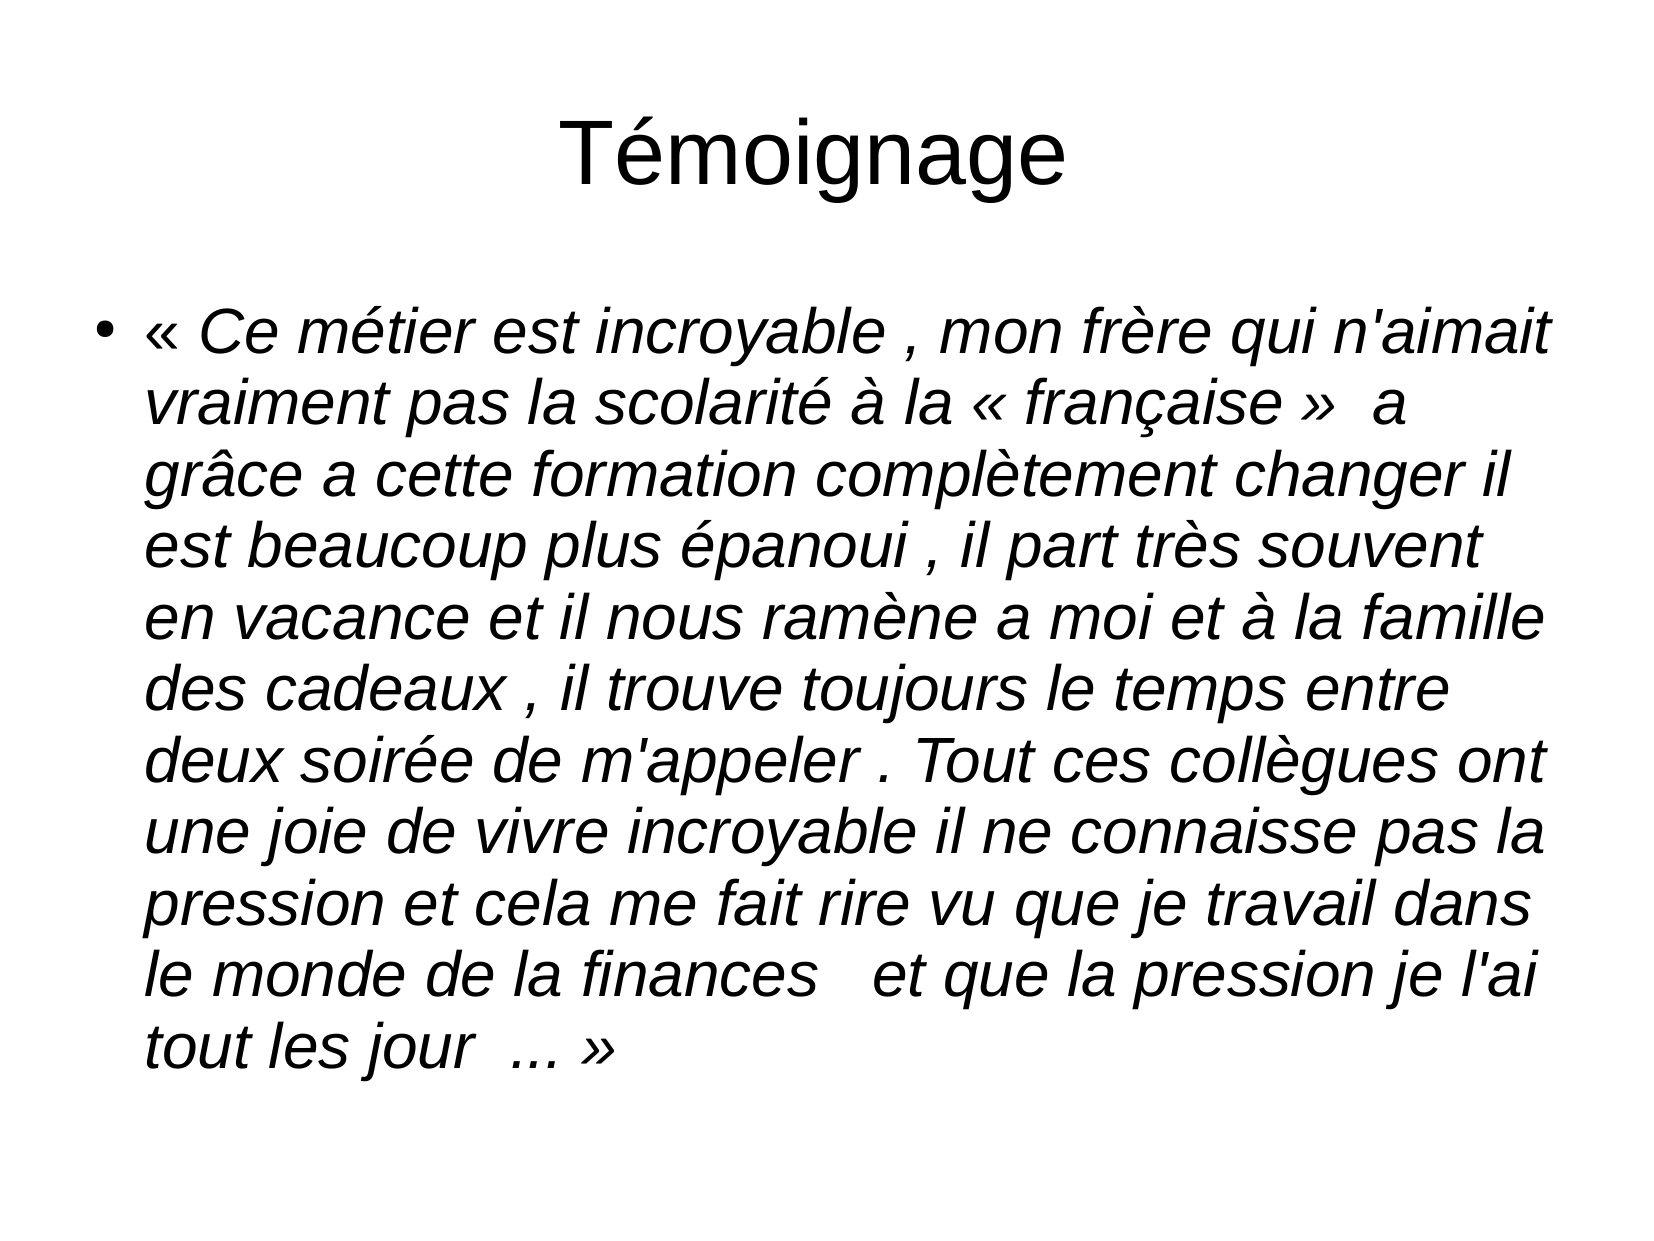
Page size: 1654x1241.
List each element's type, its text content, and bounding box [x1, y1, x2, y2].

title Témoignage [82, 49, 1571, 257]
list « Ce métier est incroyable , mon frère qui n'aimait vraiment pas la scolarité à la « française » a grâce a cette formation complètement changer il est beaucoup plus épanoui , il part très souvent en vacance et il nous ramène a moi et à la famille des cadeaux , il trouve toujours le temps entre deux soirée de m'appeler . Tout ces collègues ont une joie de vivre incroyable il ne connaisse pas la pression et cela me fait rire vu que je travail dans le monde de la finances et que la pression je l'ai tout les jour ... » [76, 295, 1565, 1114]
